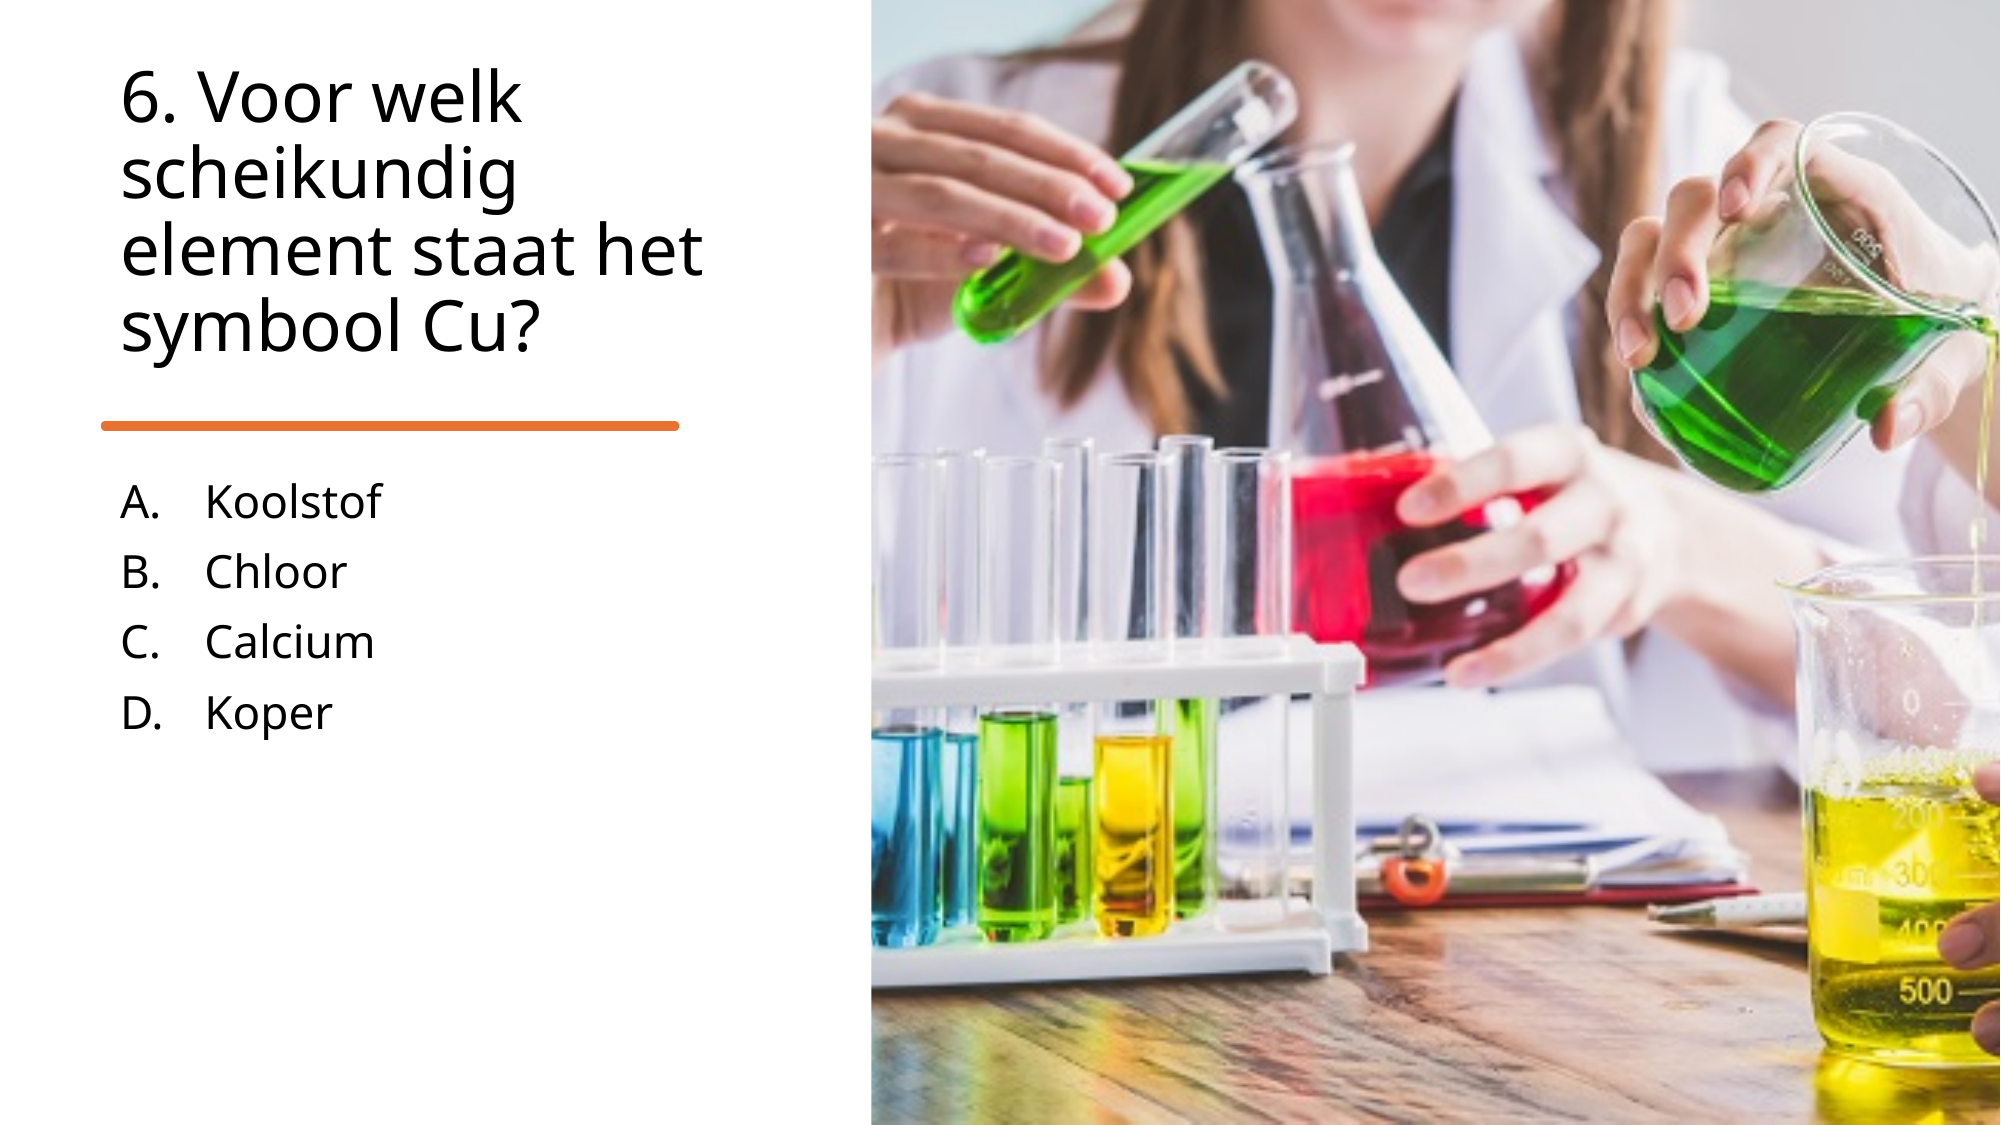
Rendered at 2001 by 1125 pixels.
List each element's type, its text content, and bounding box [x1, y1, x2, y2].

text_box [0, 0, 871, 1125]
title 6. Voor welk scheikundig element staat het symbool Cu? [105, 53, 822, 375]
picture [871, 0, 2000, 1125]
list Koolstof Chloor Calcium Koper [105, 471, 802, 1016]
